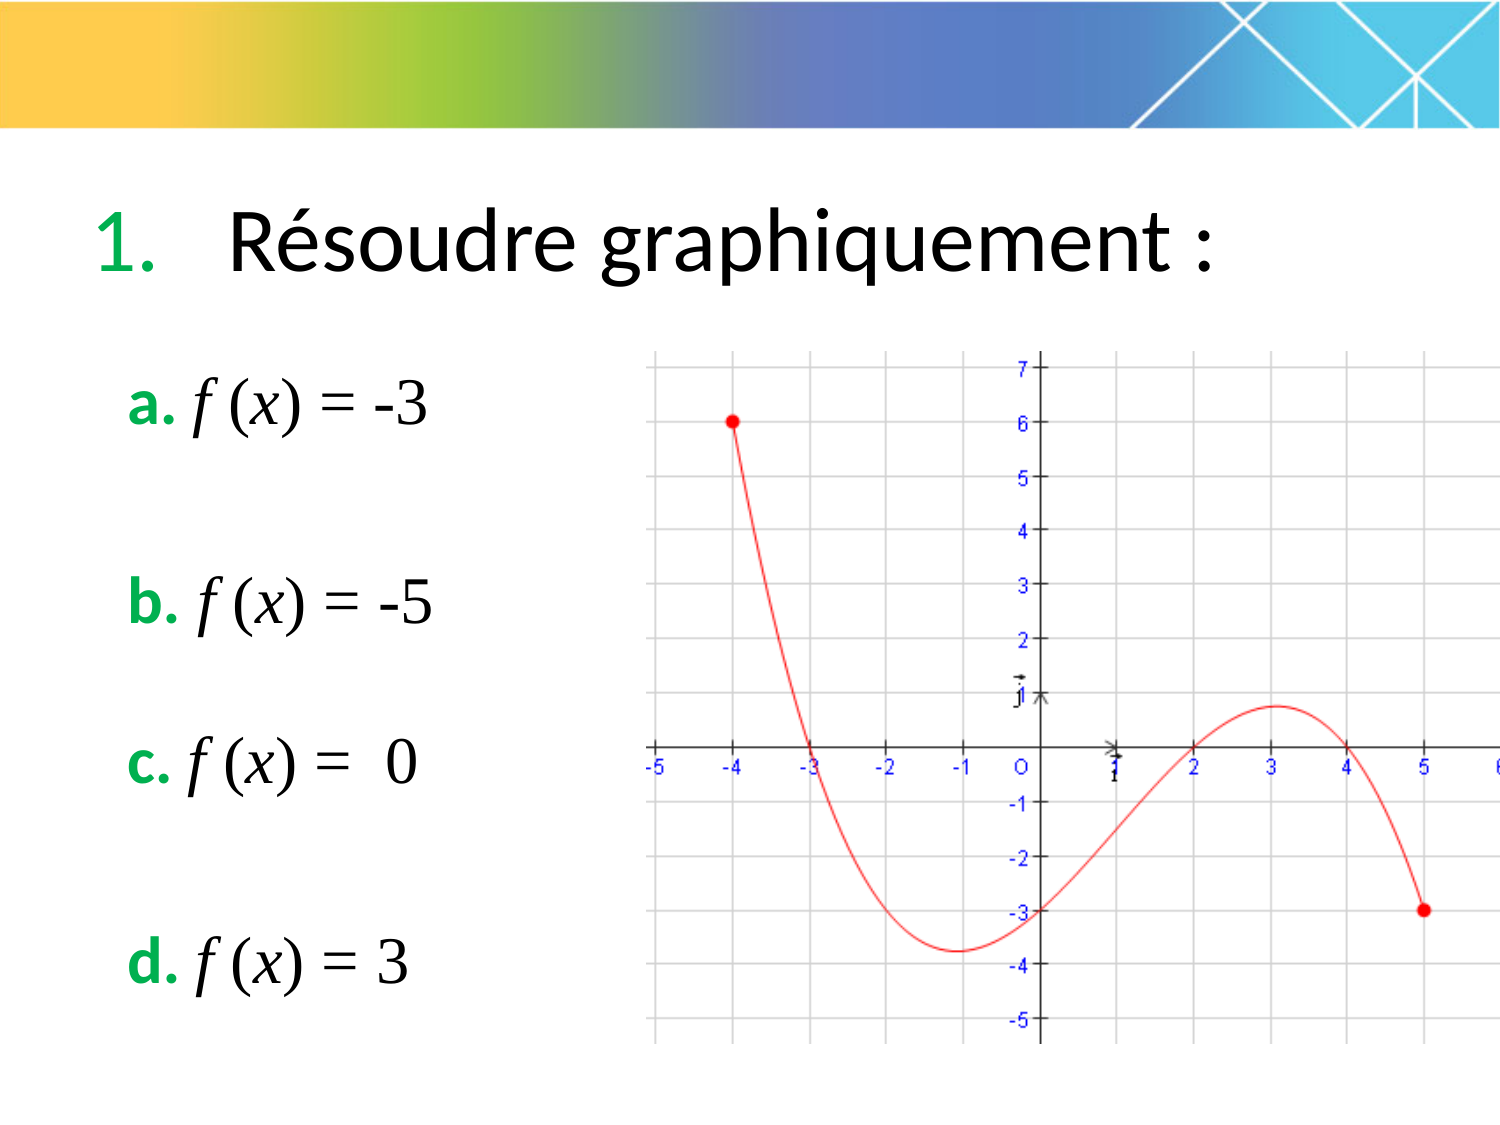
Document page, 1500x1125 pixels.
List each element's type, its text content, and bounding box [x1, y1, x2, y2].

title Résoudre graphiquement : [75, 164, 1426, 305]
text_box a. f (x) = -3 b. f (x) = -5 c. f (x) = 0 d. f (x) = 3 [112, 349, 774, 1012]
picture [646, 351, 1500, 1044]
